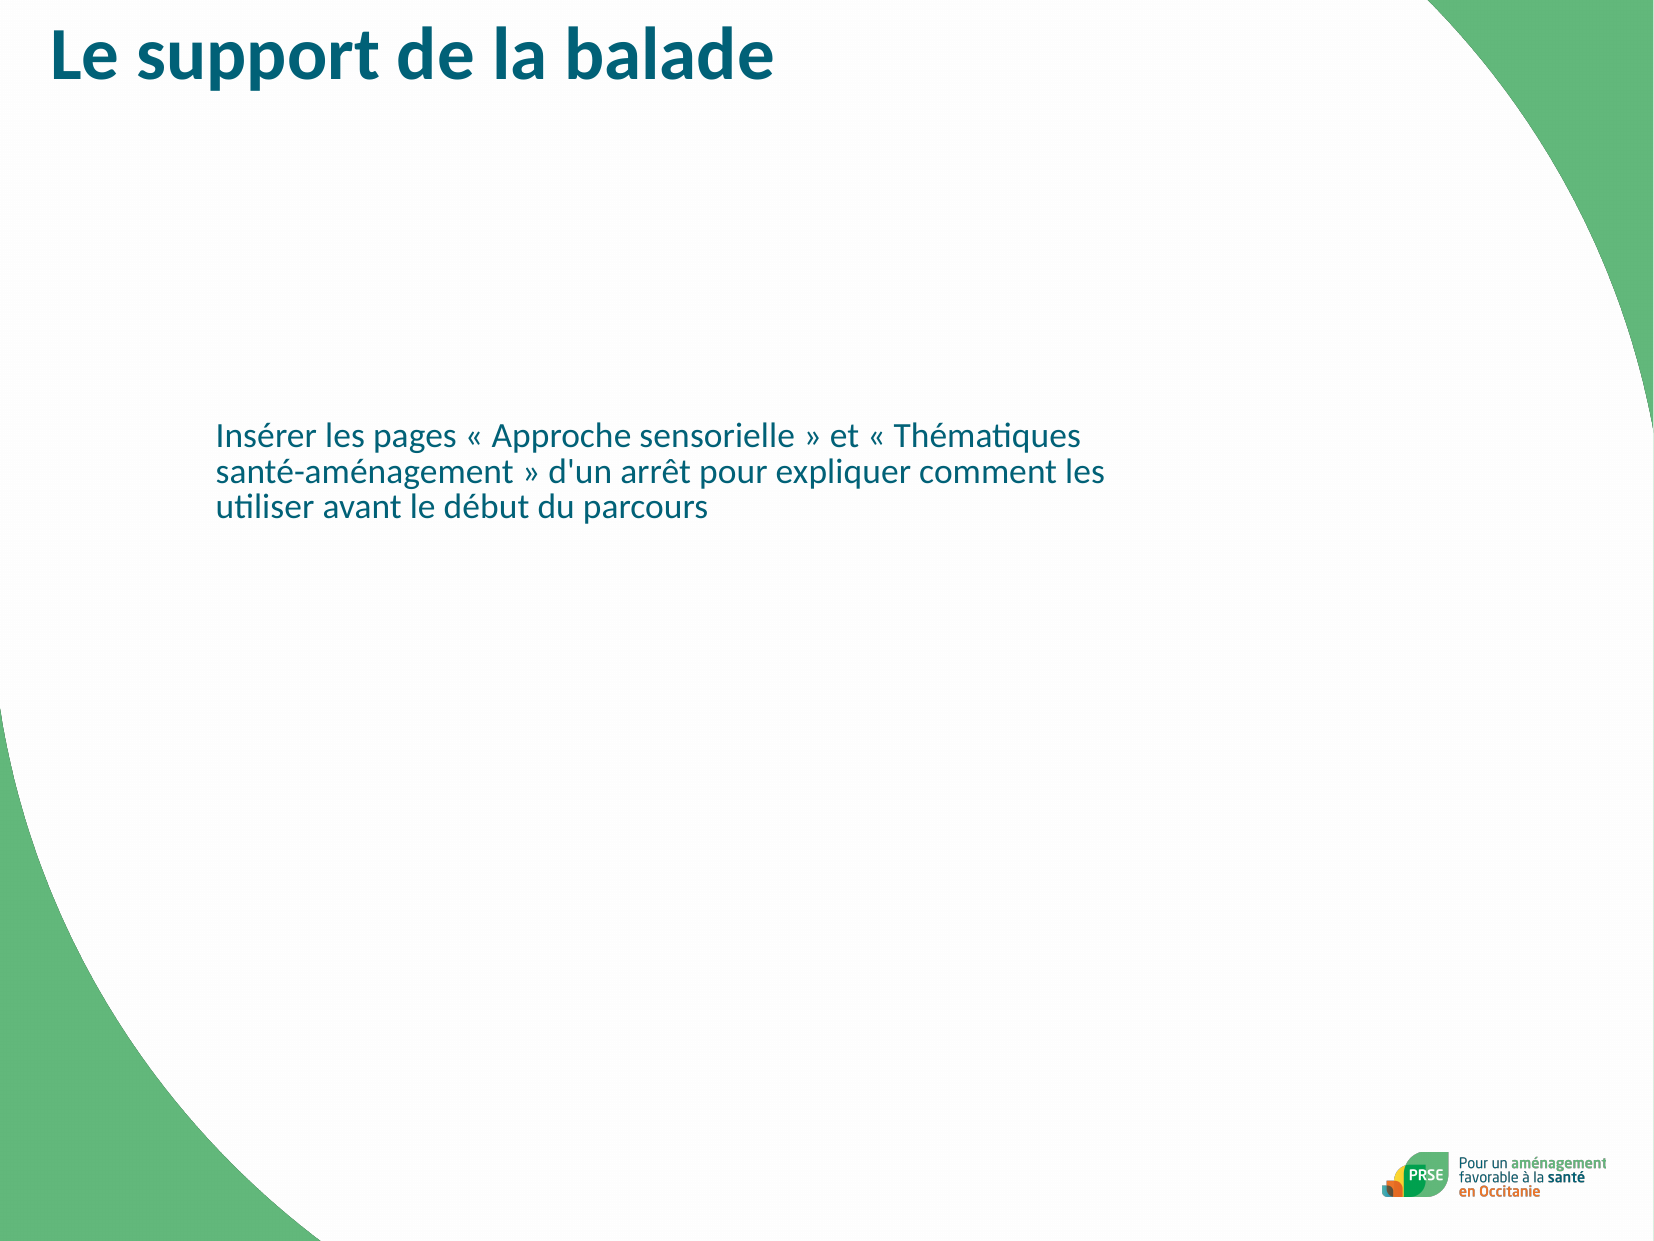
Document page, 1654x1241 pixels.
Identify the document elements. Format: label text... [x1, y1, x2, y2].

text_box Insérer les pages « Approche sensorielle » et « Thématiques santé-aménagement » d'un arrêt pour expliquer comment les utiliser avant le début du parcours [200, 413, 1182, 602]
text_box Le support de la balade [35, 16, 1420, 235]
picture [0, 0, 1654, 1241]
